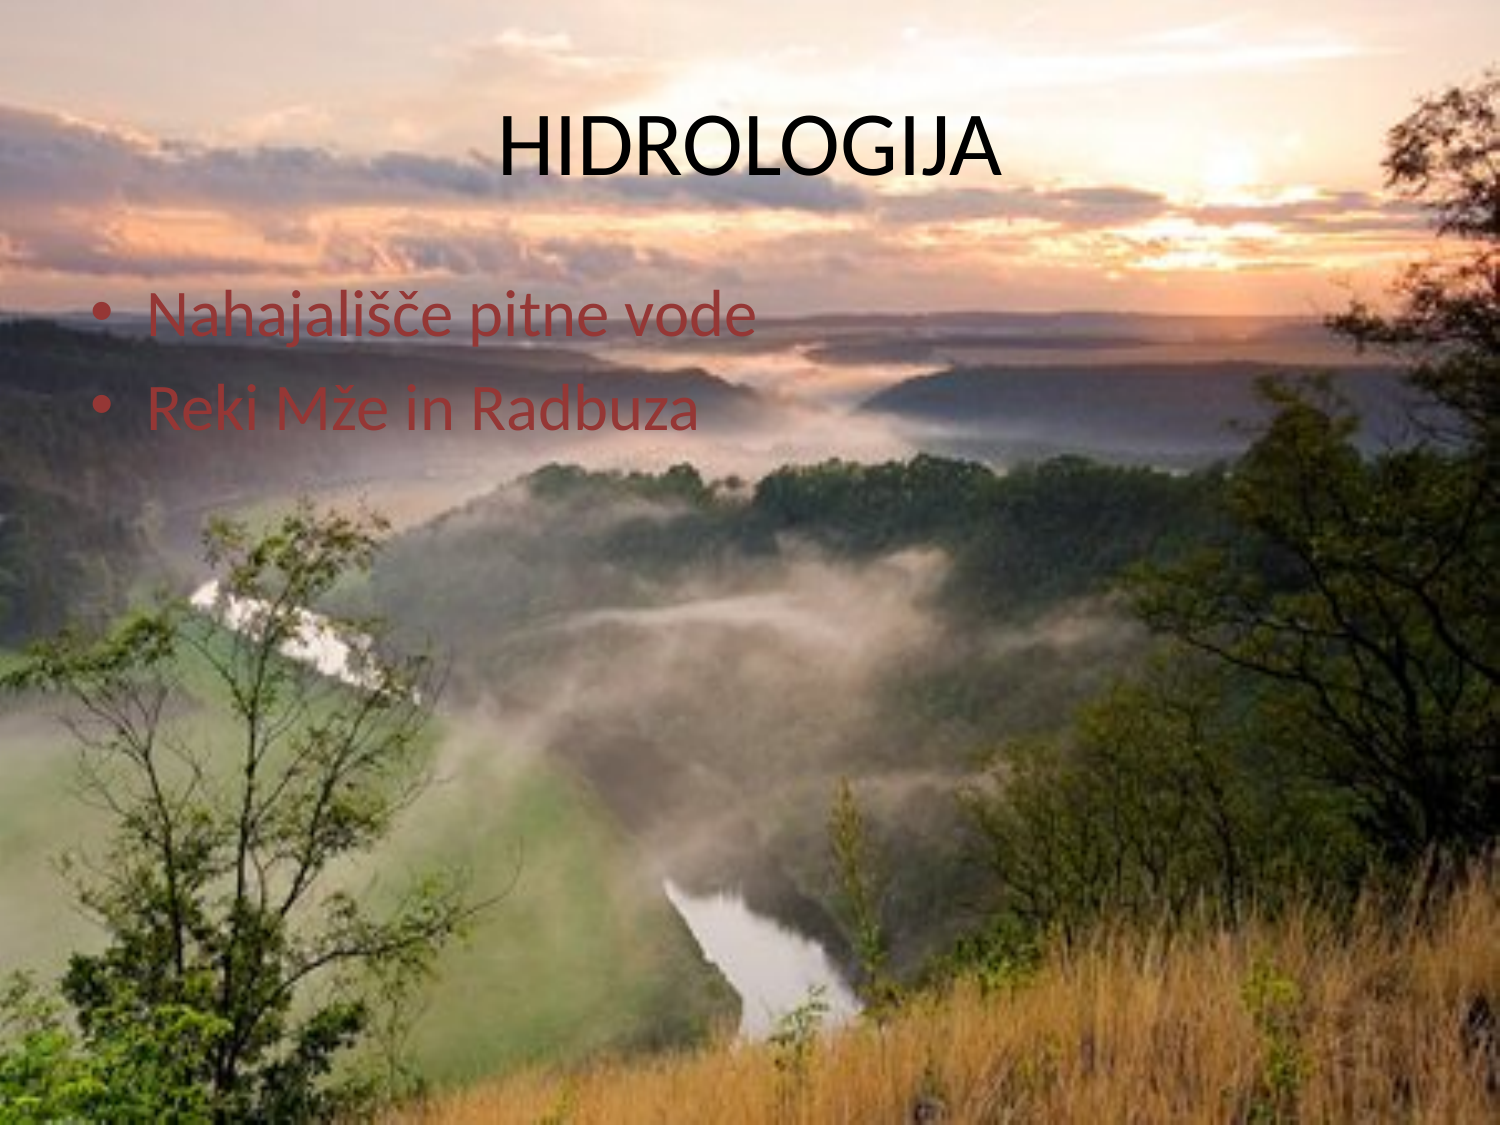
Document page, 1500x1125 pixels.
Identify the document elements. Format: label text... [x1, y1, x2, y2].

picture [0, 0, 1500, 1125]
list Nahajališče pitne vode Reki Mže in Radbuza [75, 262, 1425, 1005]
title HIDROLOGIJA [75, 45, 1425, 233]
